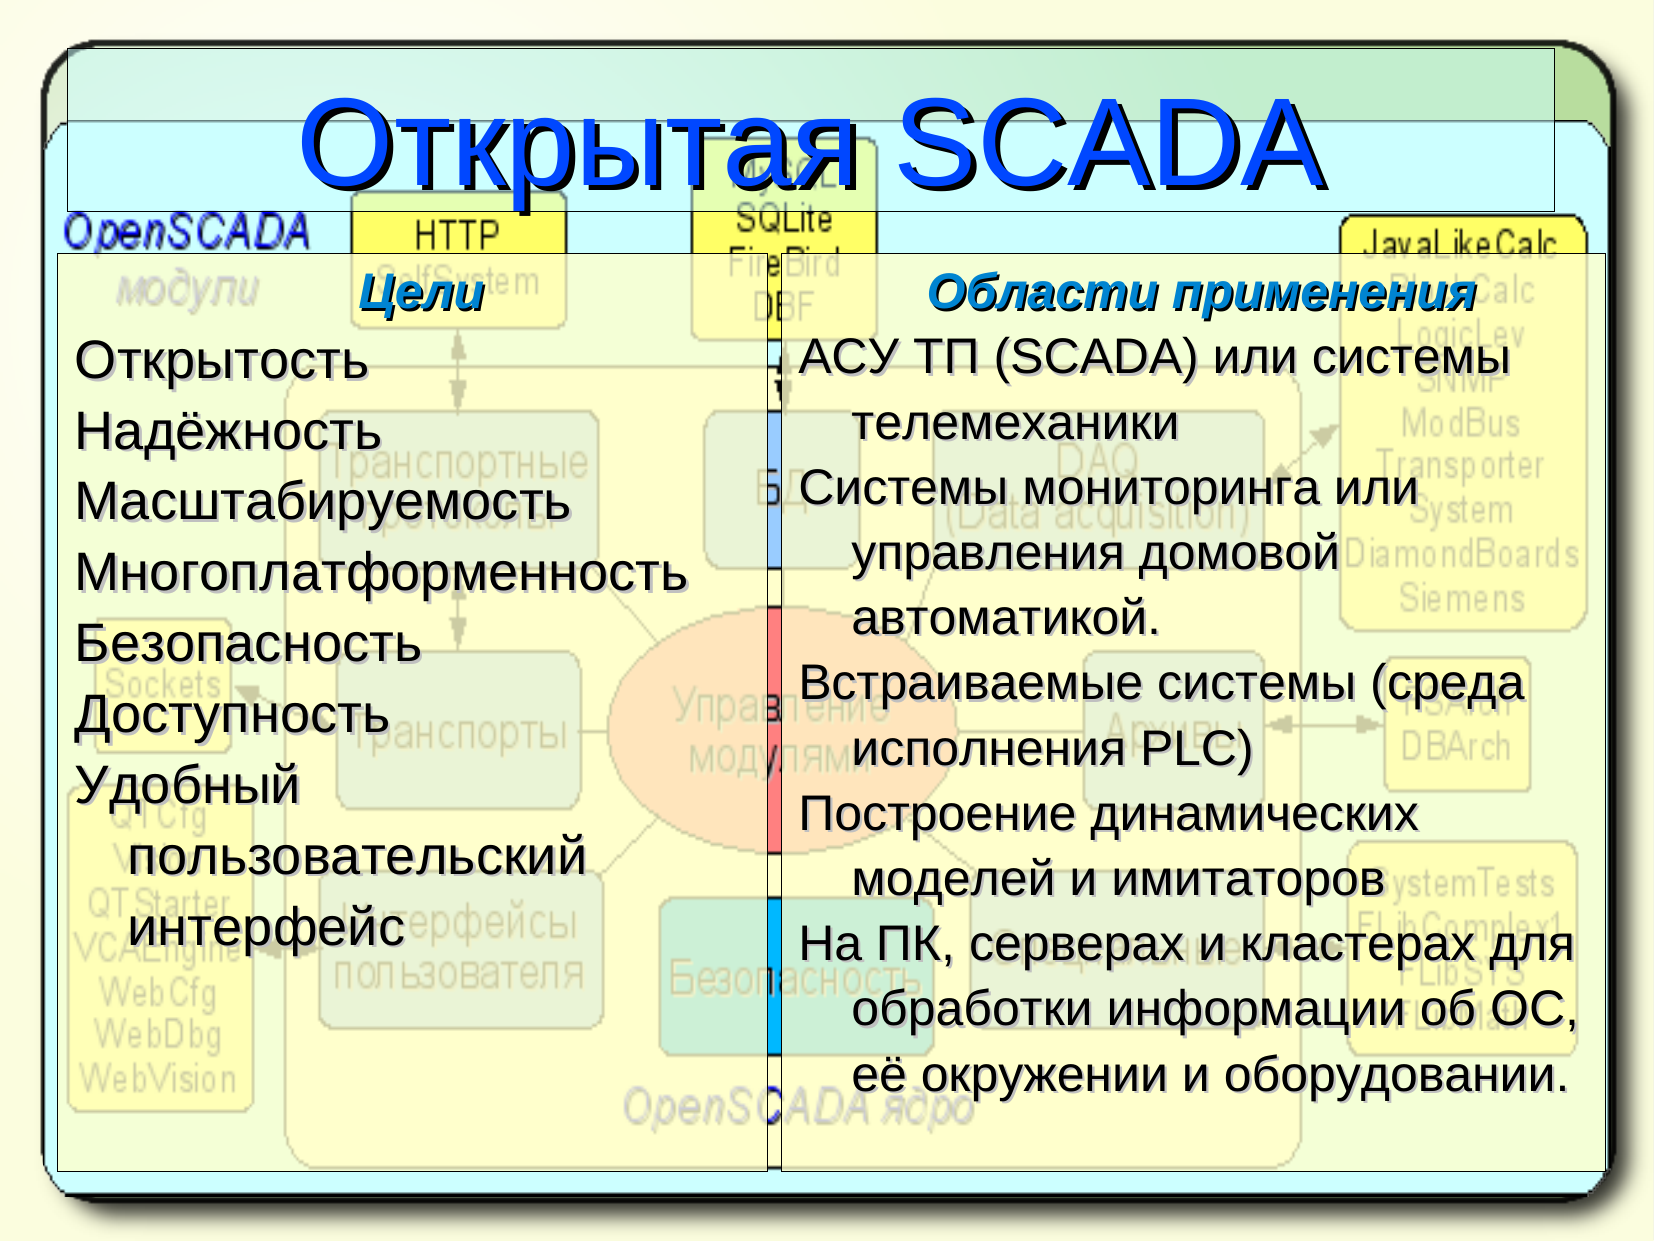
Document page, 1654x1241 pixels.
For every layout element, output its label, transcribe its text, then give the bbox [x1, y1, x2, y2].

list Области применения АСУ ТП (SCADA) или системы телемеханики Системы мониторинга или управления домовой автоматикой. Встраиваемые системы (среда исполнения PLC) Построение динамических моделей и имитаторов На ПК, серверах и кластерах для обработки информации об ОС, её окружении и оборудовании. [781, 253, 1606, 1172]
picture [0, 0, 1654, 1241]
list Цели Открытость Надёжность Масштабируемость Многоплатформенность Безопасность Доступность Удобный пользовательский интерфейс [57, 253, 768, 1172]
title Открытая SCADA [67, 60, 1555, 200]
